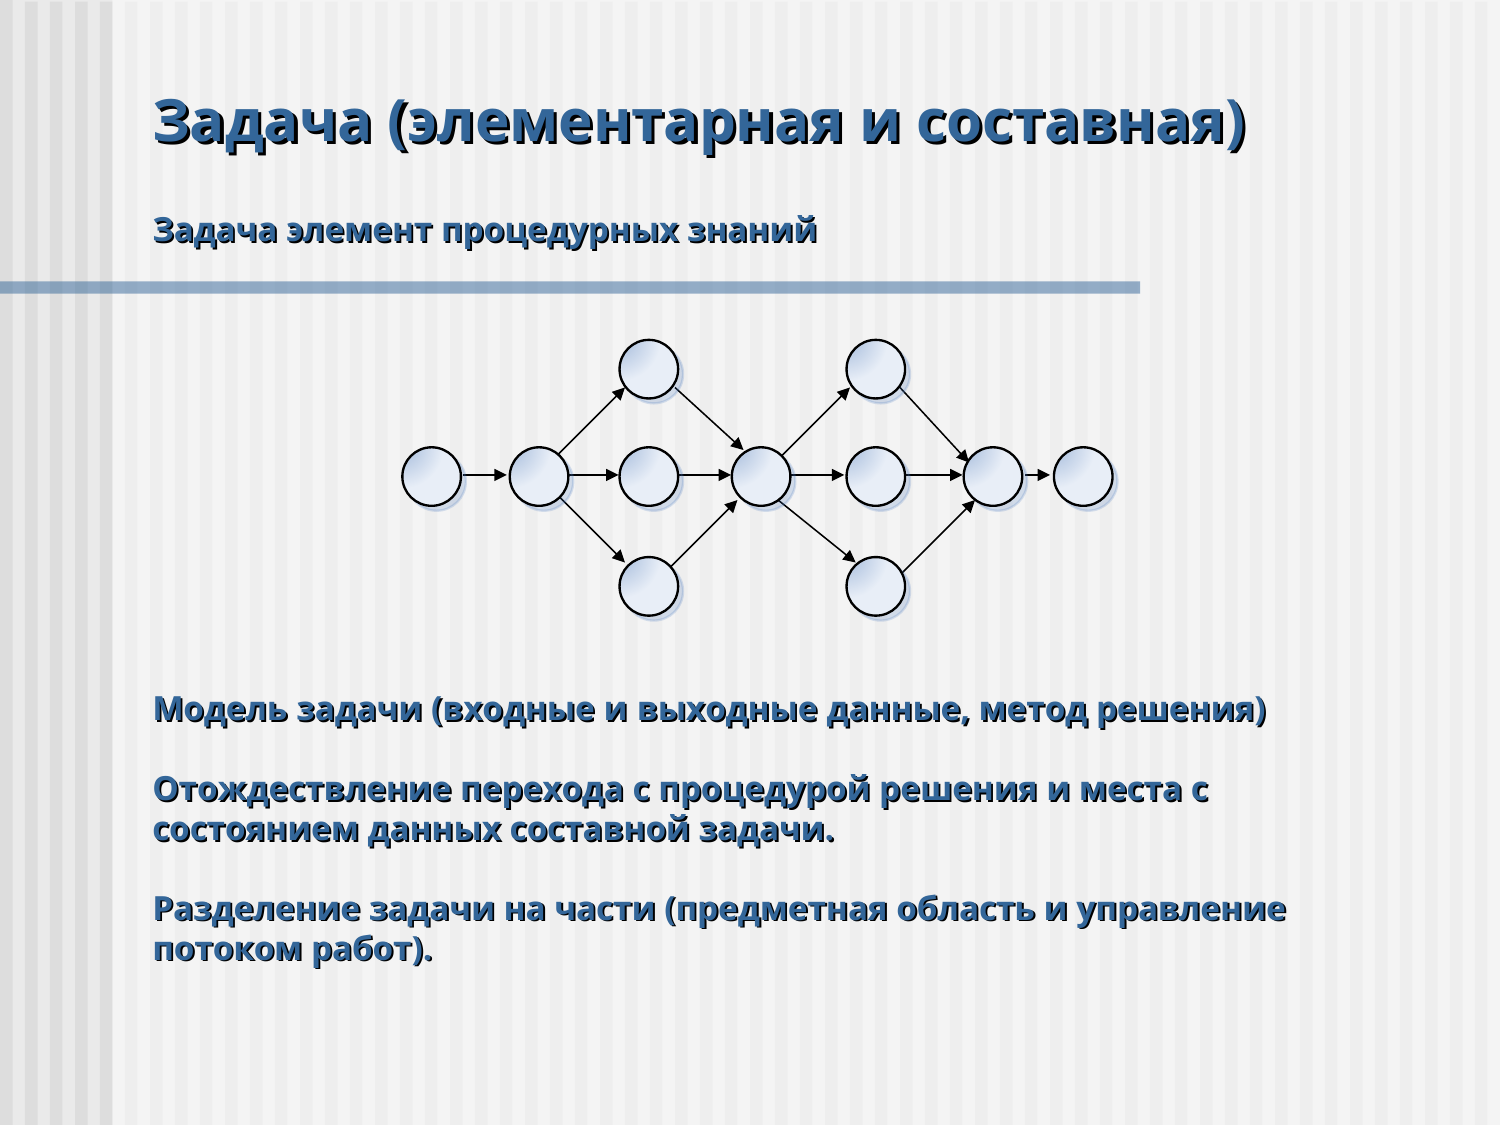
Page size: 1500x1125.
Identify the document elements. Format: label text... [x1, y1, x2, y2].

text_box Задача элемент процедурных знаний Модель задачи (входные и выходные данные, метод решения) Отождествление перехода с процедурой решения и места с состоянием данных составной задачи. Разделение задачи на части (предметная область и управление потоком работ). [137, 200, 1426, 1055]
chart [399, 337, 1120, 623]
text_box Задача (элементарная и составная) [137, 75, 1438, 161]
